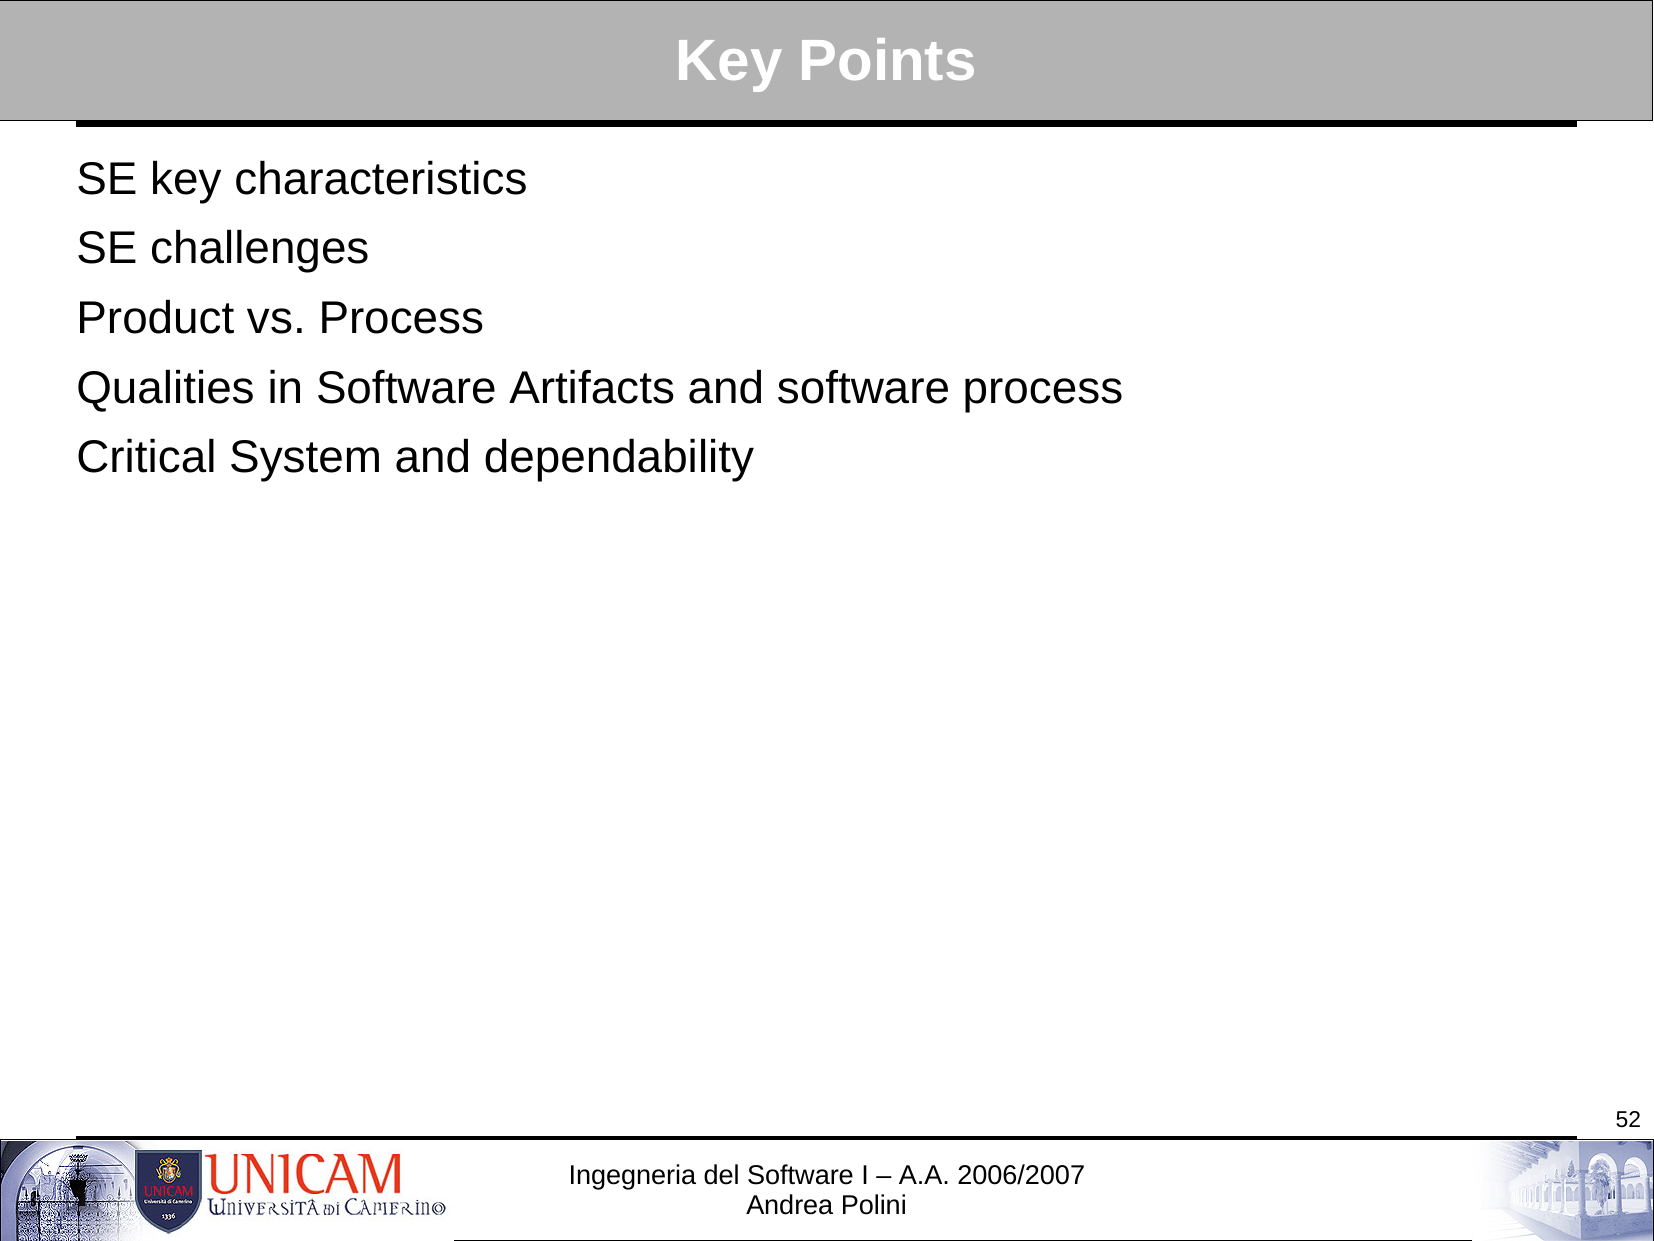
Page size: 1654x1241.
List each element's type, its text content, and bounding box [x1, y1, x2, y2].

list SE key characteristics SE challenges Product vs. Process Qualities in Software Artifacts and software process Critical System and dependability [76, 152, 1577, 671]
title Key Points [0, 0, 1653, 121]
picture [1472, 1141, 1653, 1241]
picture [0, 1141, 454, 1241]
